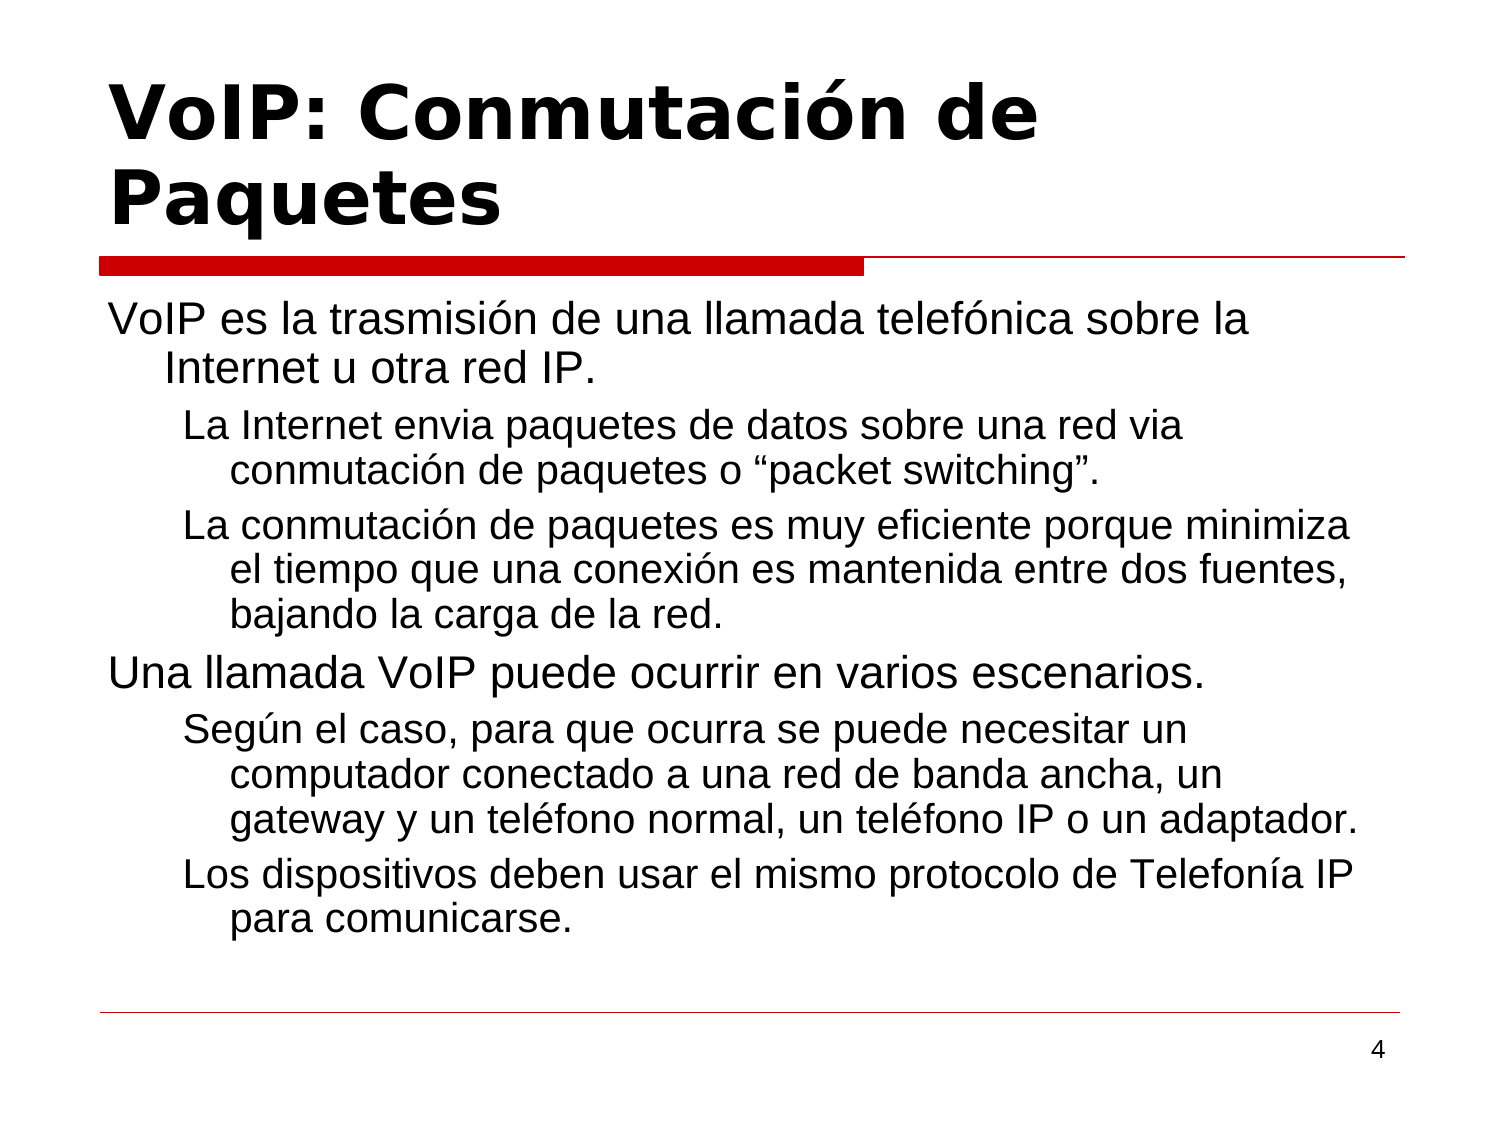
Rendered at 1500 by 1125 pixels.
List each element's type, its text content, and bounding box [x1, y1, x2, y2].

title VoIP: Conmutación de Paquetes [94, 50, 1407, 250]
list VoIP es la trasmisión de una llamada telefónica sobre la Internet u otra red IP. La Internet envia paquetes de datos sobre una red via conmutación de paquetes o “packet switching”. La conmutación de paquetes es muy eficiente porque minimiza el tiempo que una conexión es mantenida entre dos fuentes, bajando la carga de la red. Una llamada VoIP puede ocurrir en varios escenarios. Según el caso, para que ocurra se puede necesitar un computador conectado a una red de banda ancha, un gateway y un teléfono normal, un teléfono IP o un adaptador. Los dispositivos deben usar el mismo protocolo de Telefonía IP para comunicarse. [92, 287, 1406, 988]
